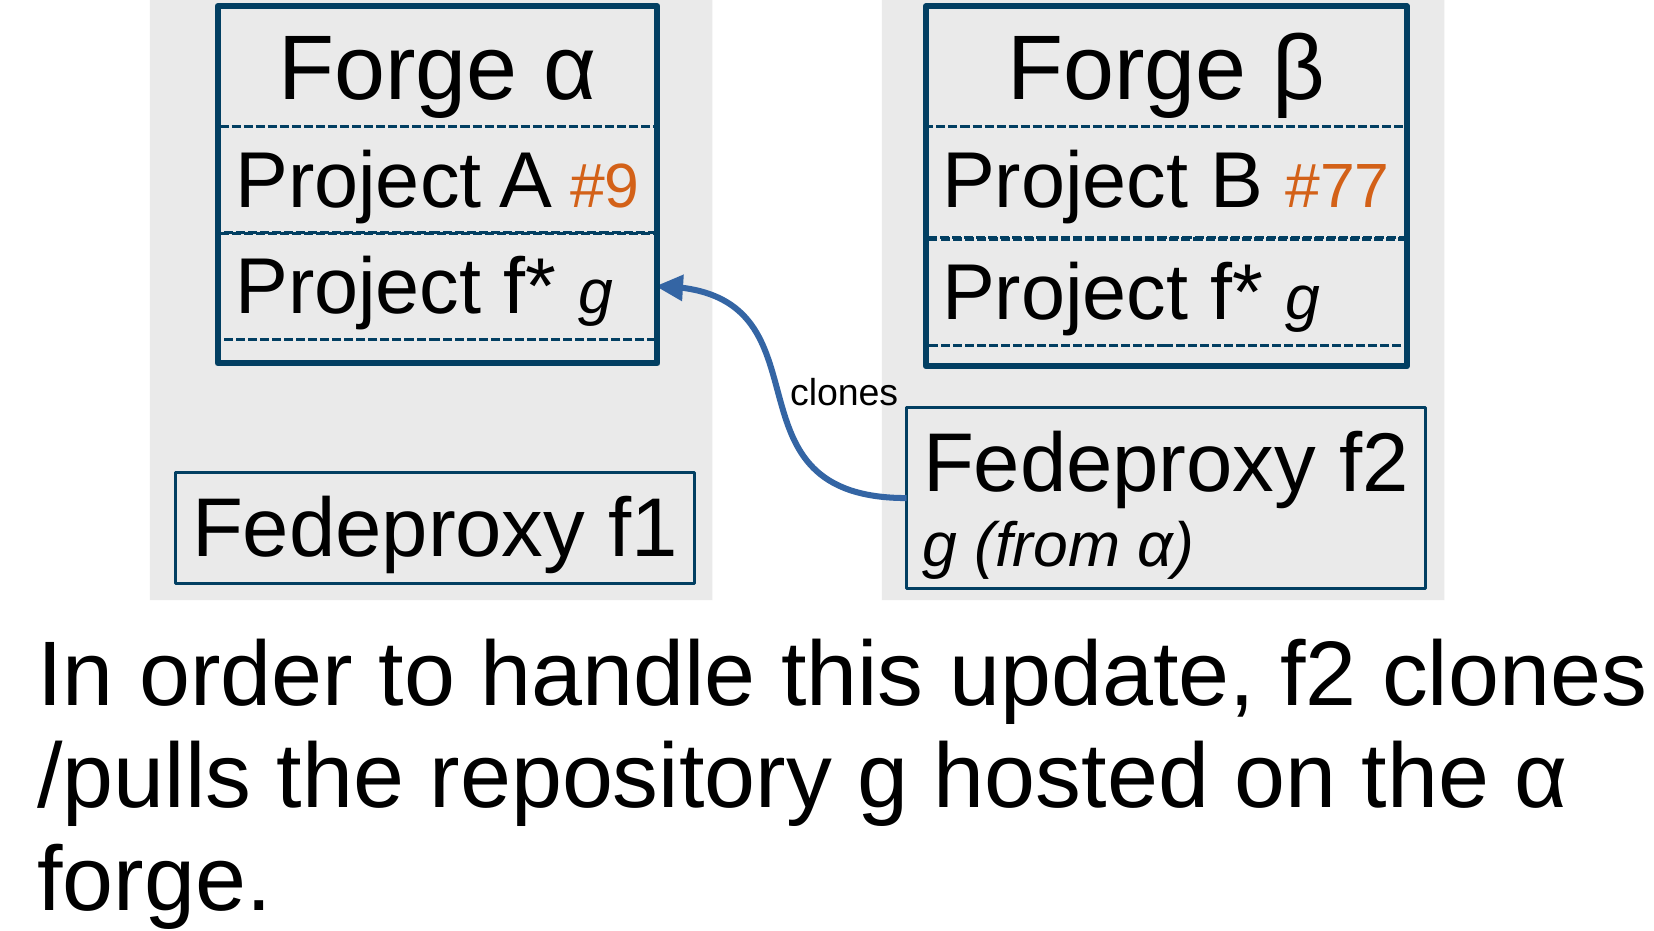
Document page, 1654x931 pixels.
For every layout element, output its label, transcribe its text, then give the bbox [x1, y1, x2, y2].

text_box Forge β [925, 346, 1407, 367]
text_box Project f* g [925, 238, 1407, 346]
text_box Forge α [217, 6, 658, 364]
text_box Forge β [925, 6, 1407, 126]
text_box Fedeproxy f1 [175, 472, 695, 584]
text_box Fedeproxy f2 g (from α) [906, 407, 1426, 589]
text_box [149, 0, 713, 601]
text_box Project A #9 [219, 126, 657, 233]
title In order to handle this update, f2 clones /pulls the repository g hosted on the α forge. [37, 622, 1650, 931]
text_box Project f* g [219, 233, 656, 340]
text_box [881, 0, 1445, 601]
text_box Project B #77 [925, 126, 1407, 238]
text_box [881, 393, 893, 403]
